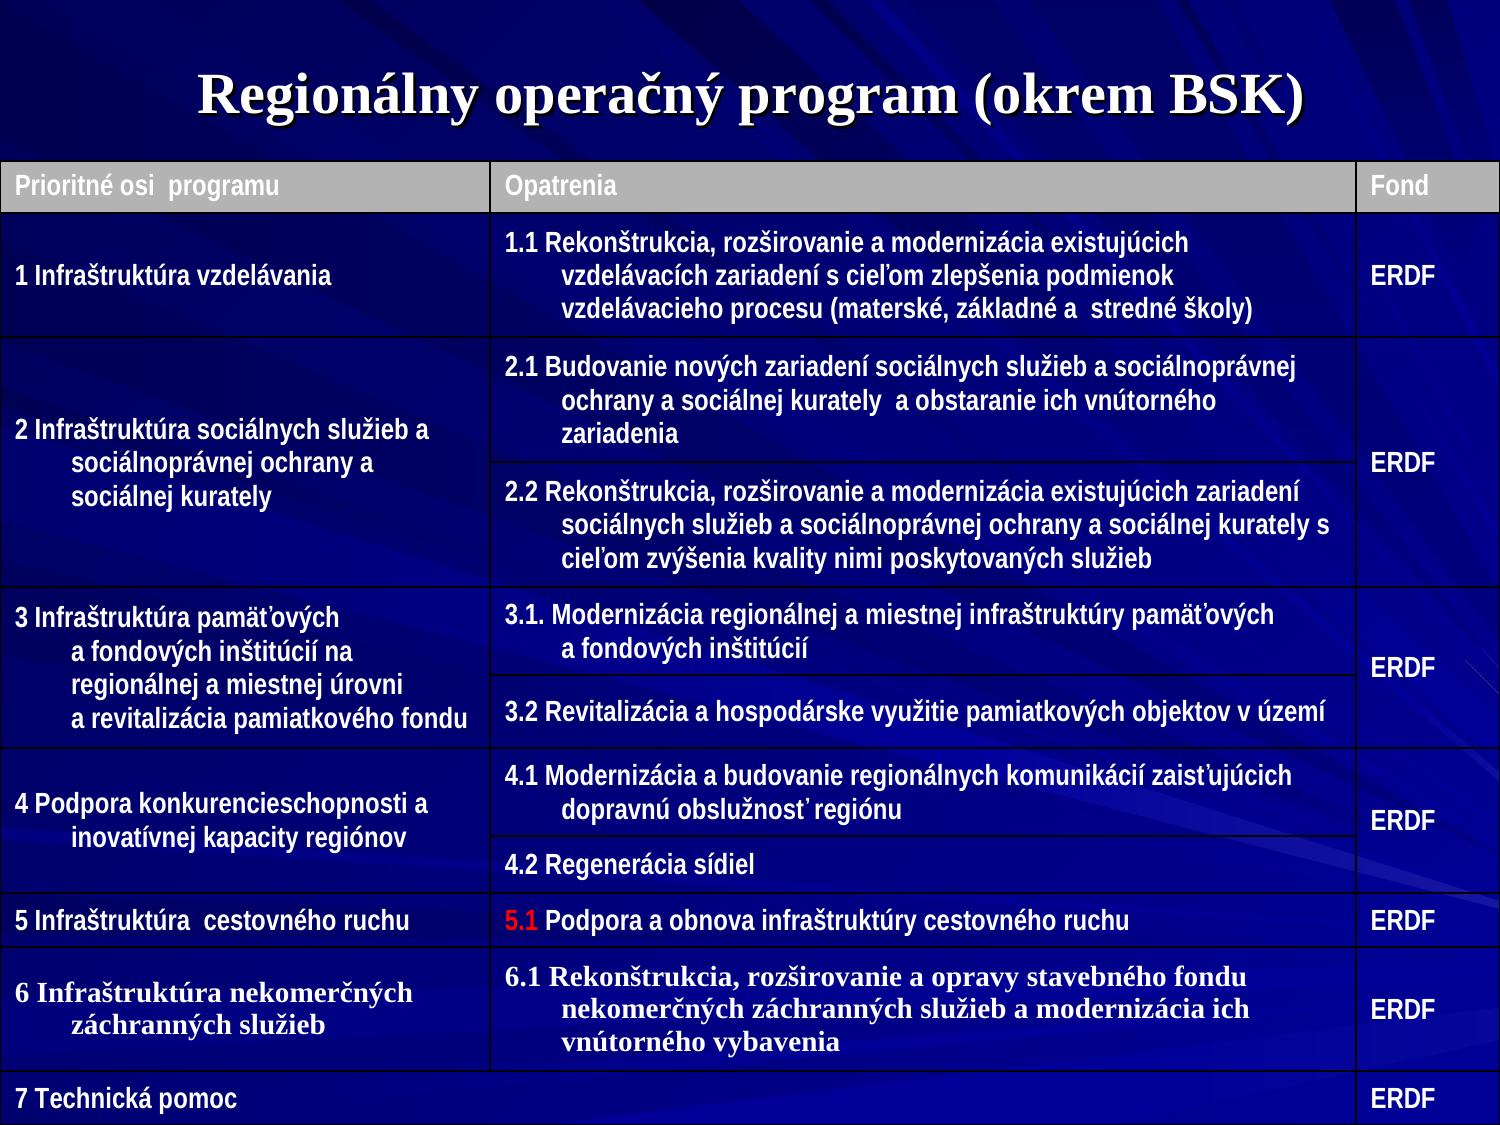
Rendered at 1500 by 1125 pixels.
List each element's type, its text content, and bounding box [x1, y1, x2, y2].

text_box Opatrenia [491, 162, 1355, 212]
text_box 6.1 Rekonštrukcia, rozširovanie a opravy stavebného fondu nekomerčných záchranných služieb a modernizácia ich vnútorného vybavenia [491, 948, 1355, 1070]
text_box 6 Infraštruktúra nekomerčných záchranných služieb [1, 948, 489, 1070]
text_box 3 Infraštruktúra pamäťových a fondových inštitúcií na regionálnej a miestnej úrovni a revitalizácia pamiatkového fondu [1, 588, 489, 747]
text_box Fond [1357, 162, 1499, 212]
text_box Prioritné osi programu [1, 162, 489, 212]
title Regionálny operačný program (okrem BSK) [76, 0, 1427, 160]
text_box ERDF [1357, 1072, 1499, 1124]
text_box 2.2 Rekonštrukcia, rozširovanie a modernizácia existujúcich zariadení sociálnych služieb a sociálnoprávnej ochrany a sociálnej kurately s cieľom zvýšenia kvality nimi poskytovaných služieb [491, 463, 1355, 586]
text_box 3.2 Revitalizácia a hospodárske využitie pamiatkových objektov v území [491, 676, 1355, 747]
text_box ERDF [1357, 749, 1499, 892]
text_box 4.1 Modernizácia a budovanie regionálnych komunikácií zaisťujúcich dopravnú obslužnosť regiónu [491, 749, 1355, 835]
text_box ERDF [1357, 894, 1499, 946]
text_box 4 Podpora konkurencieschopnosti a inovatívnej kapacity regiónov [1, 749, 489, 892]
text_box 5.1 Podpora a obnova infraštruktúry cestovného ruchu [491, 894, 1355, 946]
text_box 1.1 Rekonštrukcia, rozširovanie a modernizácia existujúcich vzdelávacích zariadení s cieľom zlepšenia podmienok vzdelávacieho procesu (materské, základné a stredné školy) [491, 214, 1355, 336]
text_box 1 Infraštruktúra vzdelávania [1, 214, 489, 336]
text_box ERDF [1357, 214, 1499, 336]
text_box 2 Infraštruktúra sociálnych služieb a sociálnoprávnej ochrany a sociálnej kurately [1, 338, 489, 586]
text_box ERDF [1357, 588, 1499, 747]
text_box 5 Infraštruktúra cestovného ruchu [1, 894, 489, 946]
text_box 4.2 Regenerácia sídiel [491, 837, 1355, 892]
text_box ERDF [1357, 338, 1499, 586]
text_box ERDF [1357, 948, 1499, 1070]
text_box 3.1. Modernizácia regionálnej a miestnej infraštruktúry pamäťových a fondových inštitúcií [491, 588, 1355, 674]
text_box 7 Technická pomoc [1, 1072, 1355, 1124]
text_box 2.1 Budovanie nových zariadení sociálnych služieb a sociálnoprávnej ochrany a sociálnej kurately a obstaranie ich vnútorného zariadenia [491, 338, 1355, 461]
